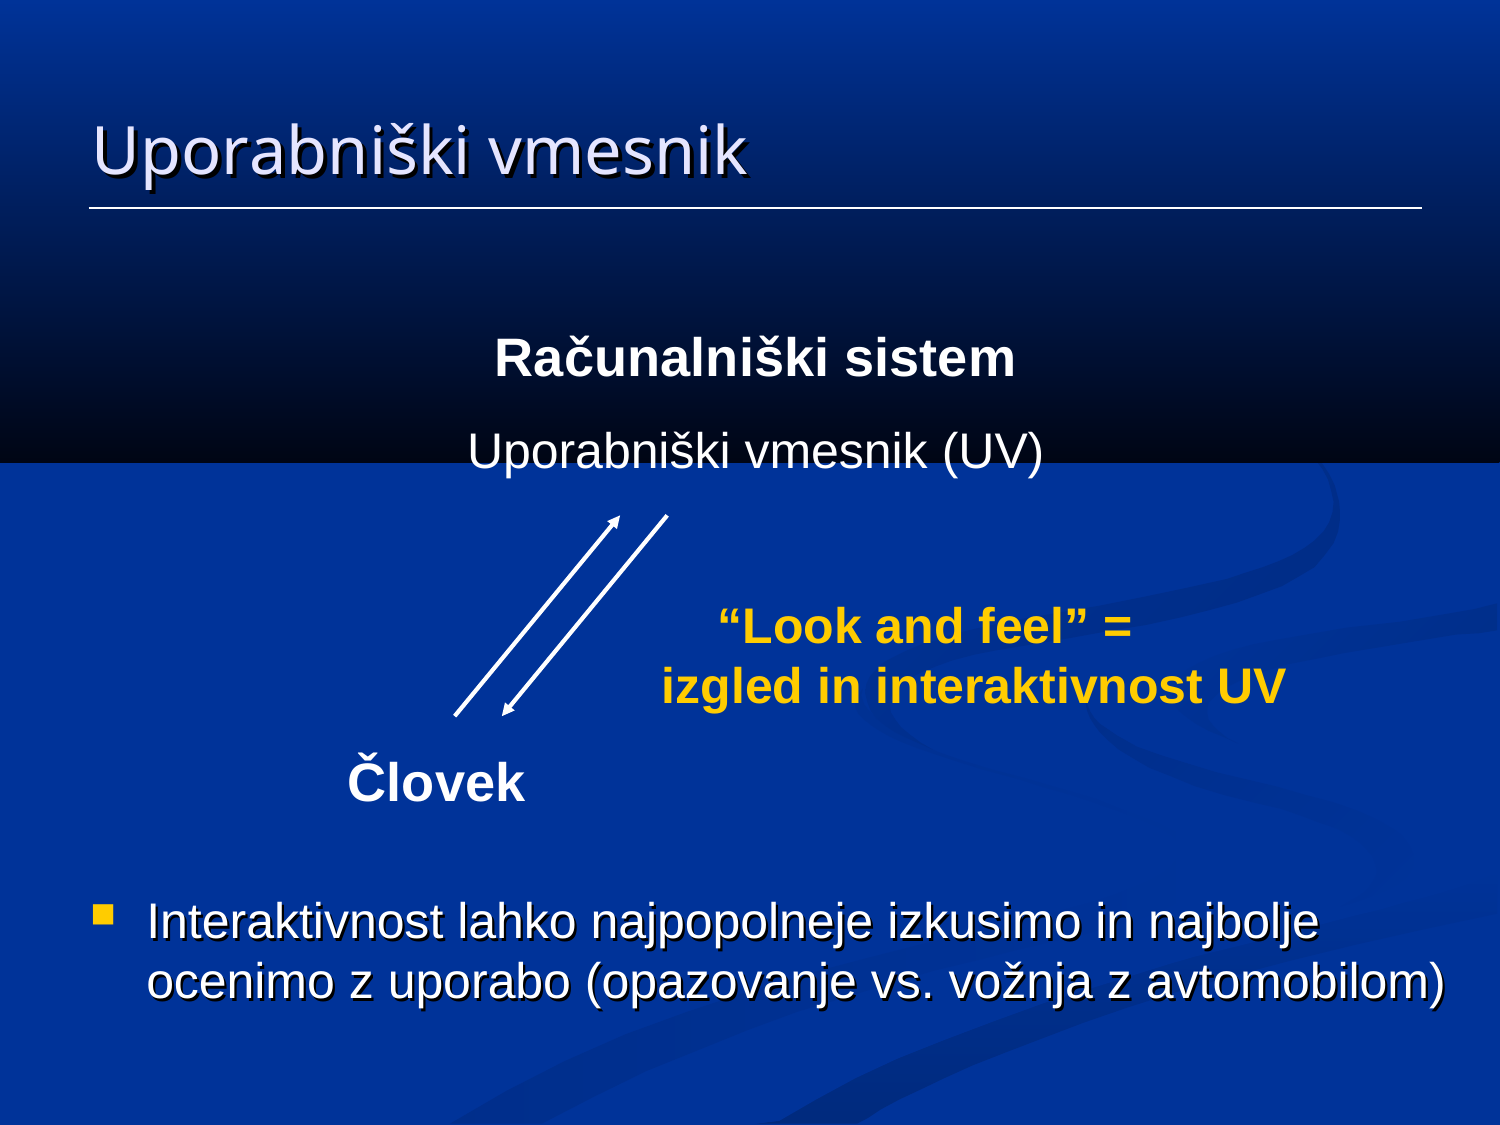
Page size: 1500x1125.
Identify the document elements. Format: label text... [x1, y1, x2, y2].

text_box “Look and feel” = izgled in interaktivnost UV [643, 586, 1306, 722]
text_box Računalniški sistem Uporabniški vmesnik (UV) [442, 314, 1070, 487]
list Interaktivnost lahko najpopolneje izkusimo in najbolje ocenimo z uporabo (opazovanje vs. vožnja z avtomobilom) [75, 881, 1478, 1047]
text_box Uporabniški vmesnik [76, 54, 1352, 242]
text_box Človek [312, 739, 561, 820]
